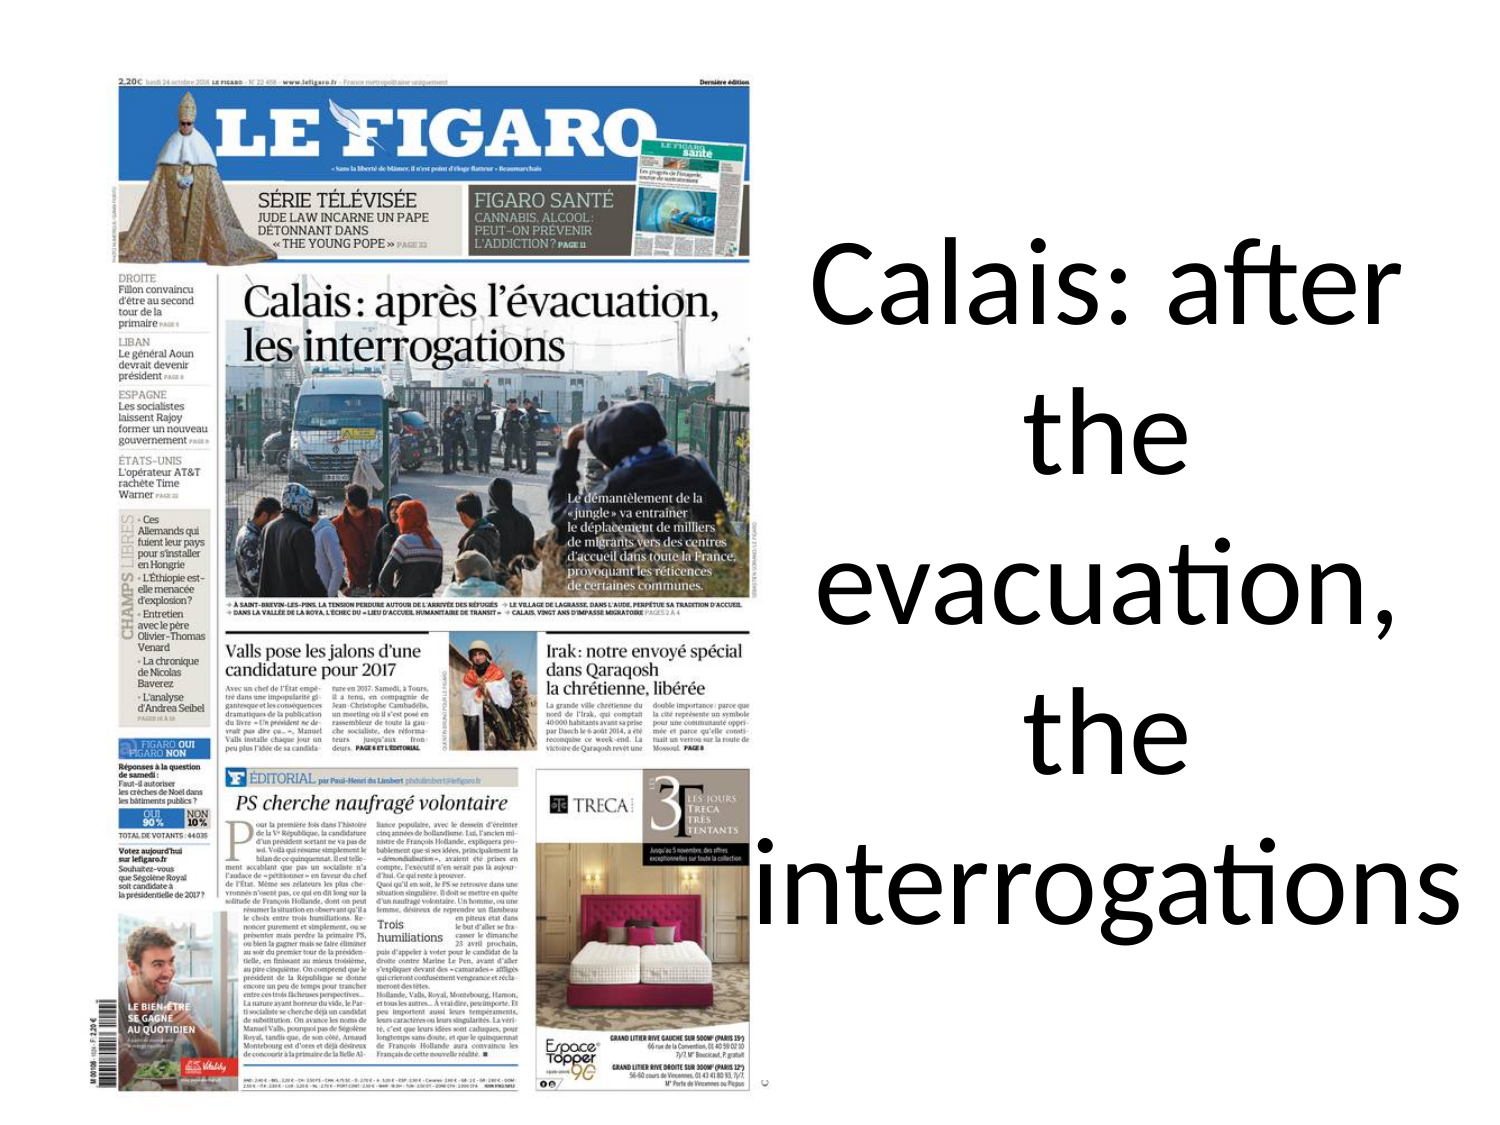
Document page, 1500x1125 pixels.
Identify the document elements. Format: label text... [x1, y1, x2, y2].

picture [53, 47, 815, 1125]
text_box Calais: after the evacuation, the interrogations [708, 191, 1500, 957]
